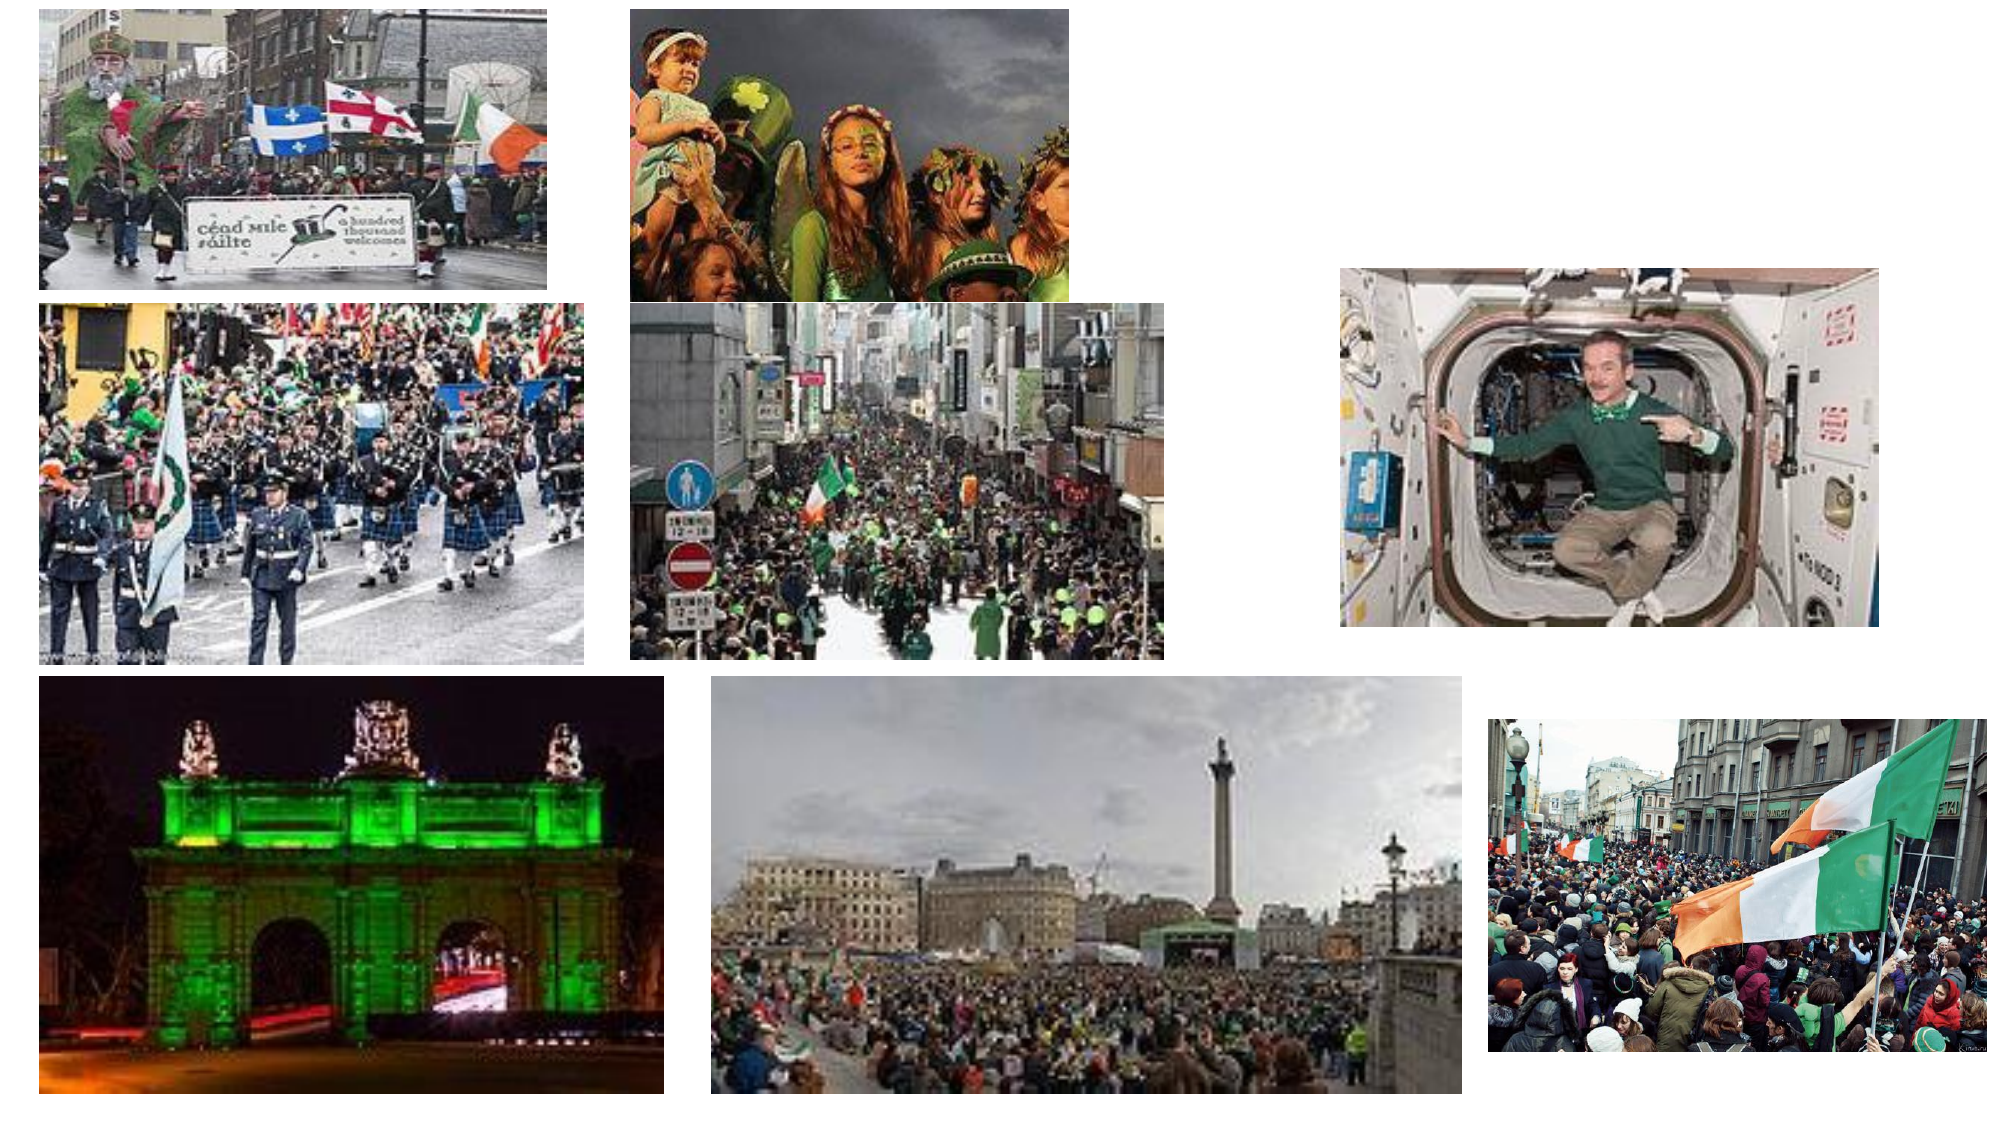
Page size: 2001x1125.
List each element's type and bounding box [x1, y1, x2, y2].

picture [1488, 720, 1987, 1052]
picture [630, 303, 1164, 661]
picture [1340, 268, 1879, 627]
picture [711, 676, 1462, 1094]
picture [39, 676, 664, 1094]
picture [39, 9, 547, 290]
picture [630, 9, 1069, 302]
picture [39, 303, 584, 665]
